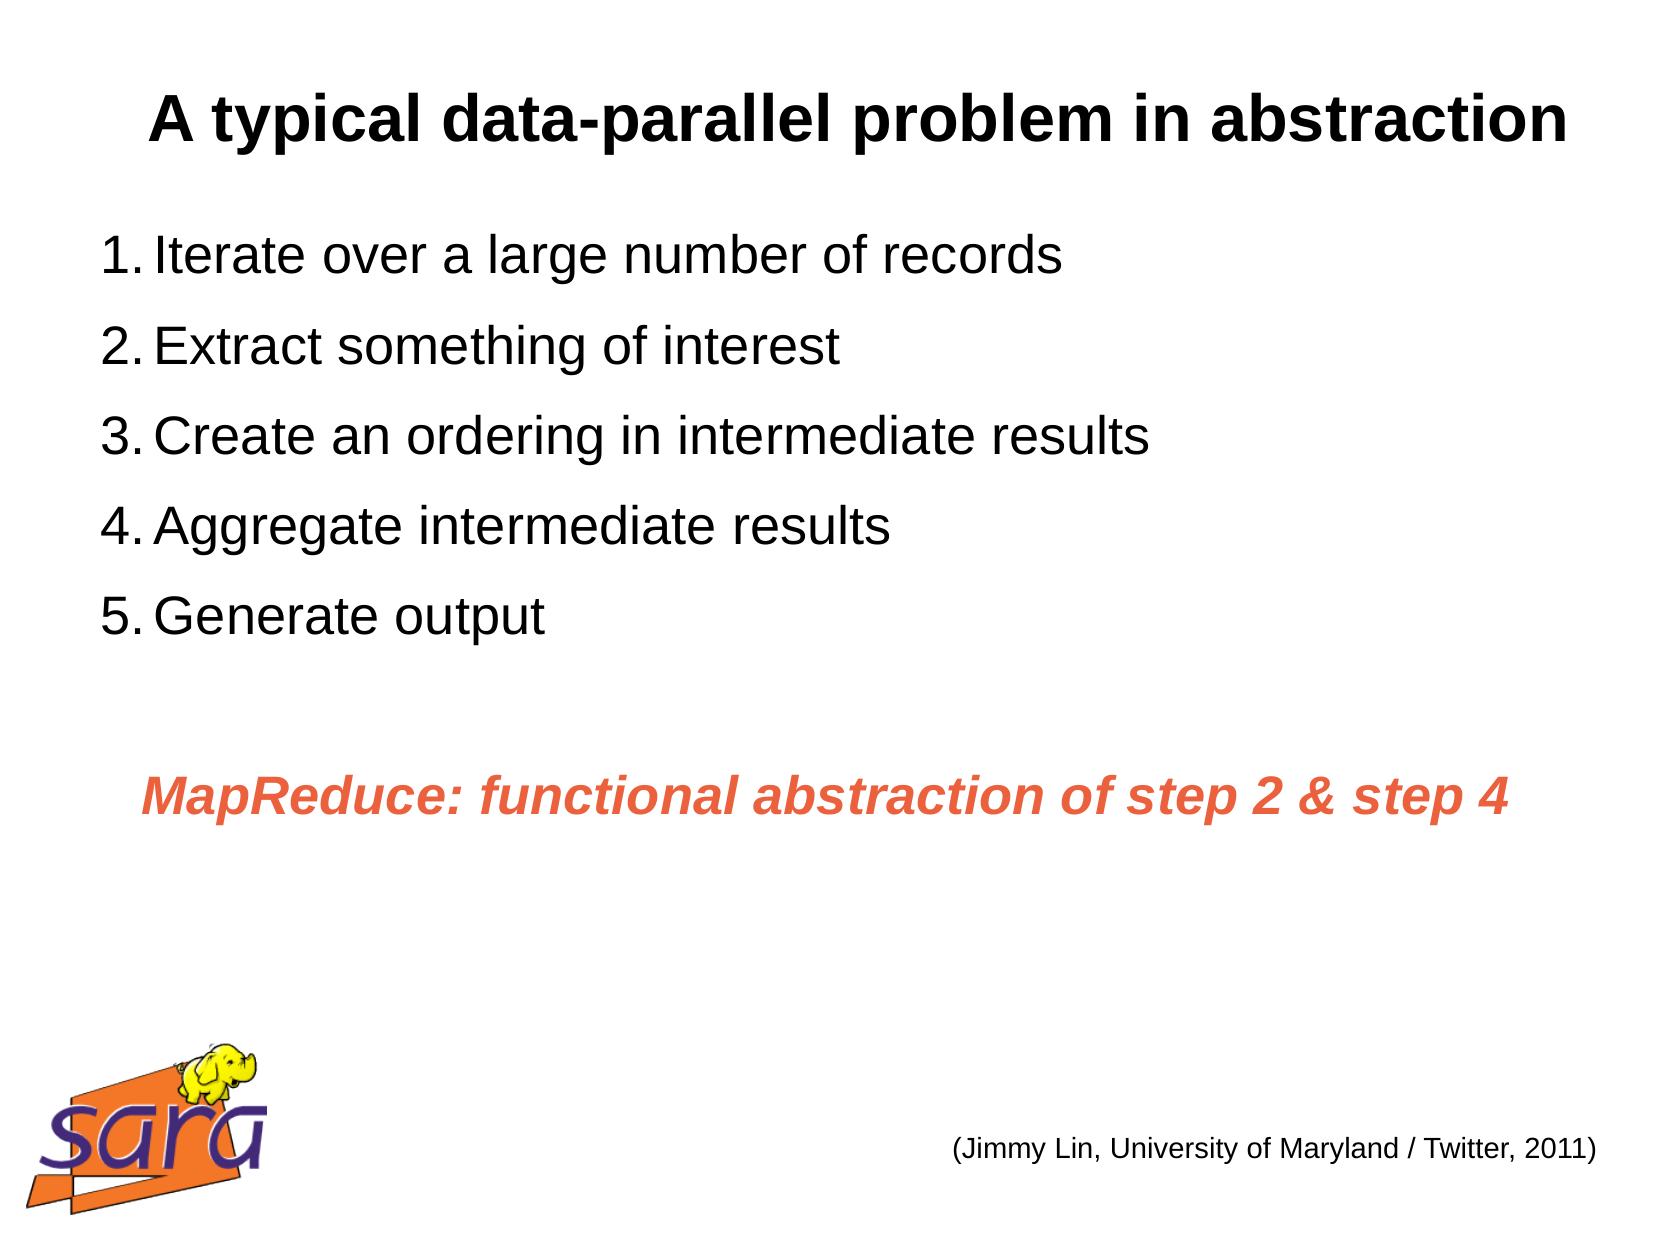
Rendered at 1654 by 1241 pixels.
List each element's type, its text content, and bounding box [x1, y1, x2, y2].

list Iterate over a large number of records Extract something of interest Create an ordering in intermediate results Aggregate intermediate results Generate output MapReduce: functional abstraction of step 2 & step 4 [82, 225, 1571, 1044]
picture [26, 1029, 267, 1215]
title A typical data-parallel problem in abstraction [82, 56, 1571, 181]
text_box (Jimmy Lin, University of Maryland / Twitter, 2011) [300, 1125, 1613, 1173]
